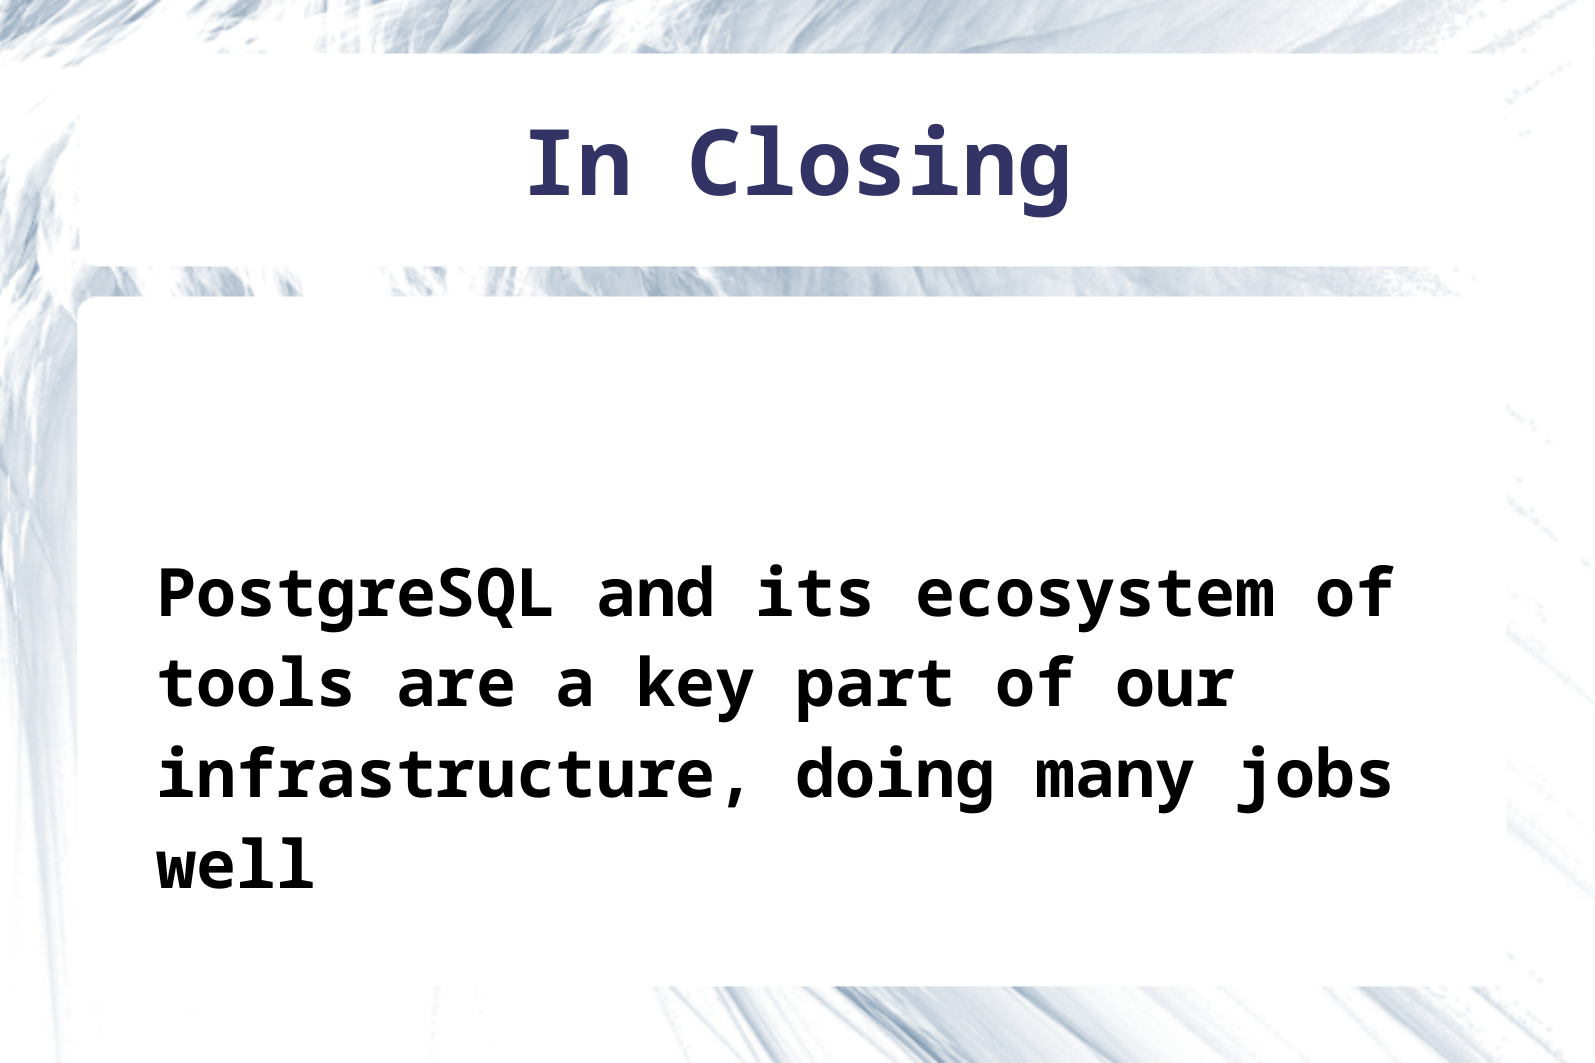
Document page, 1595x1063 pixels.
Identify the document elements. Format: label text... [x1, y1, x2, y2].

title In Closing [79, 62, 1515, 259]
list PostgreSQL and its ecosystem of tools are a key part of our infrastructure, doing many jobs well [85, 304, 1471, 886]
picture [0, 0, 1595, 1063]
